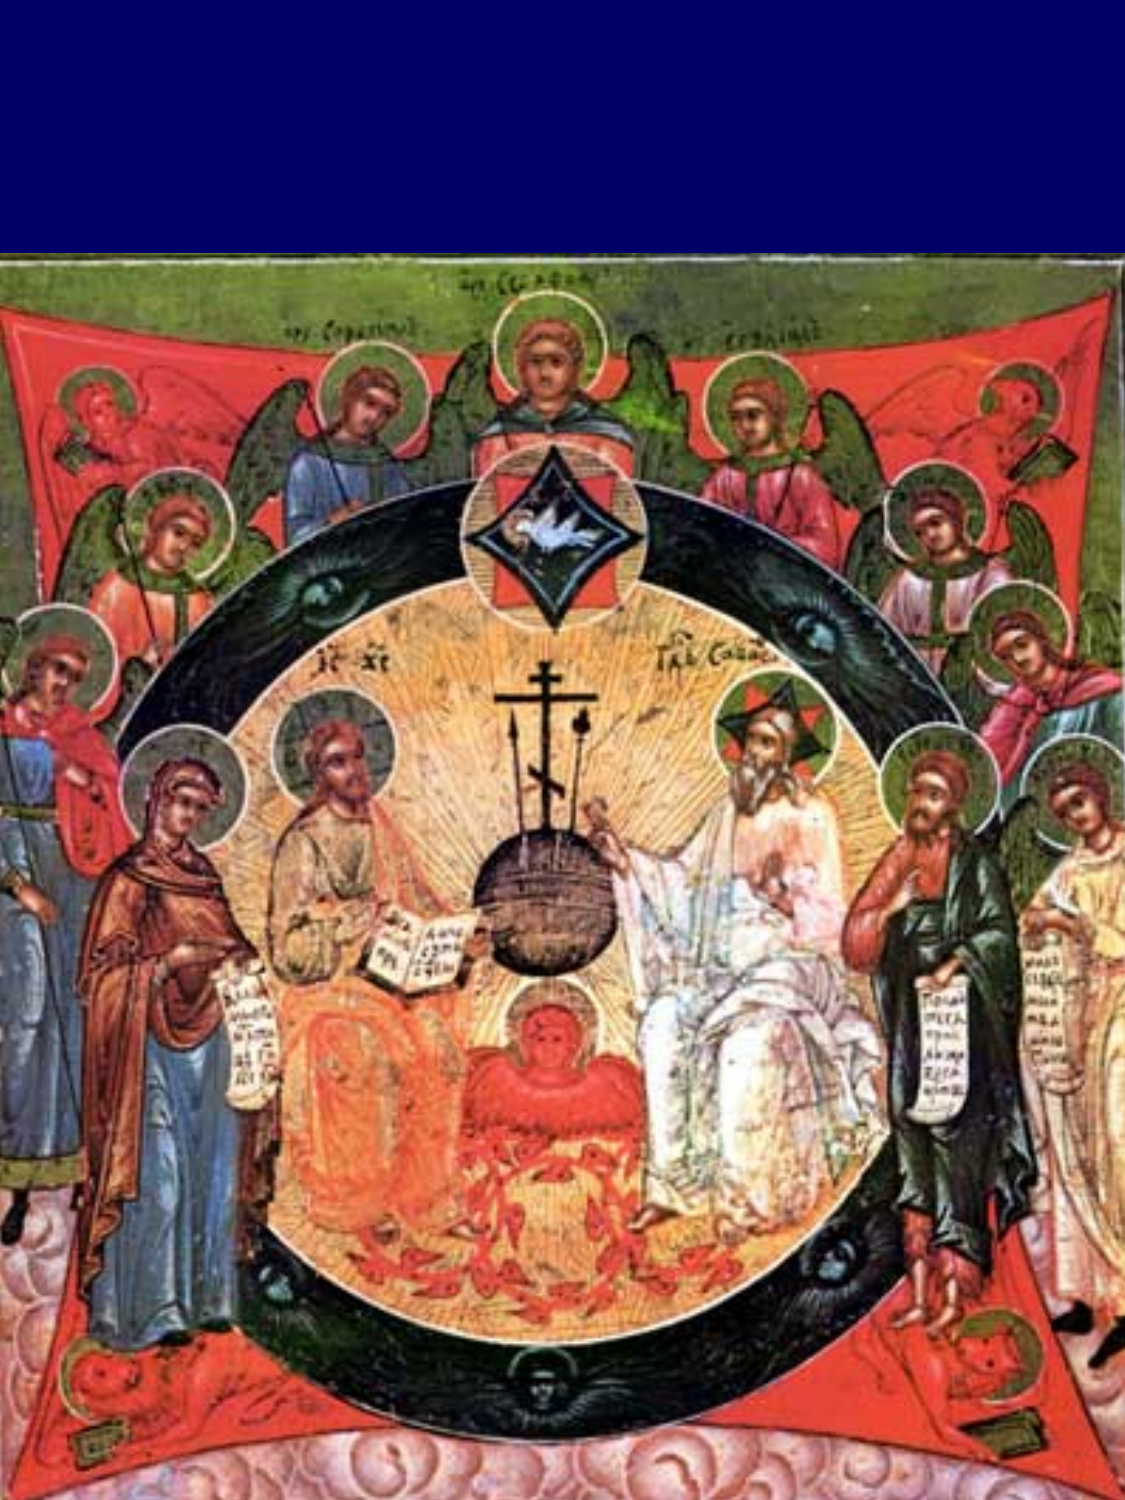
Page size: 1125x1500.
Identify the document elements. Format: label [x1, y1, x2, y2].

picture [0, 253, 1125, 1500]
